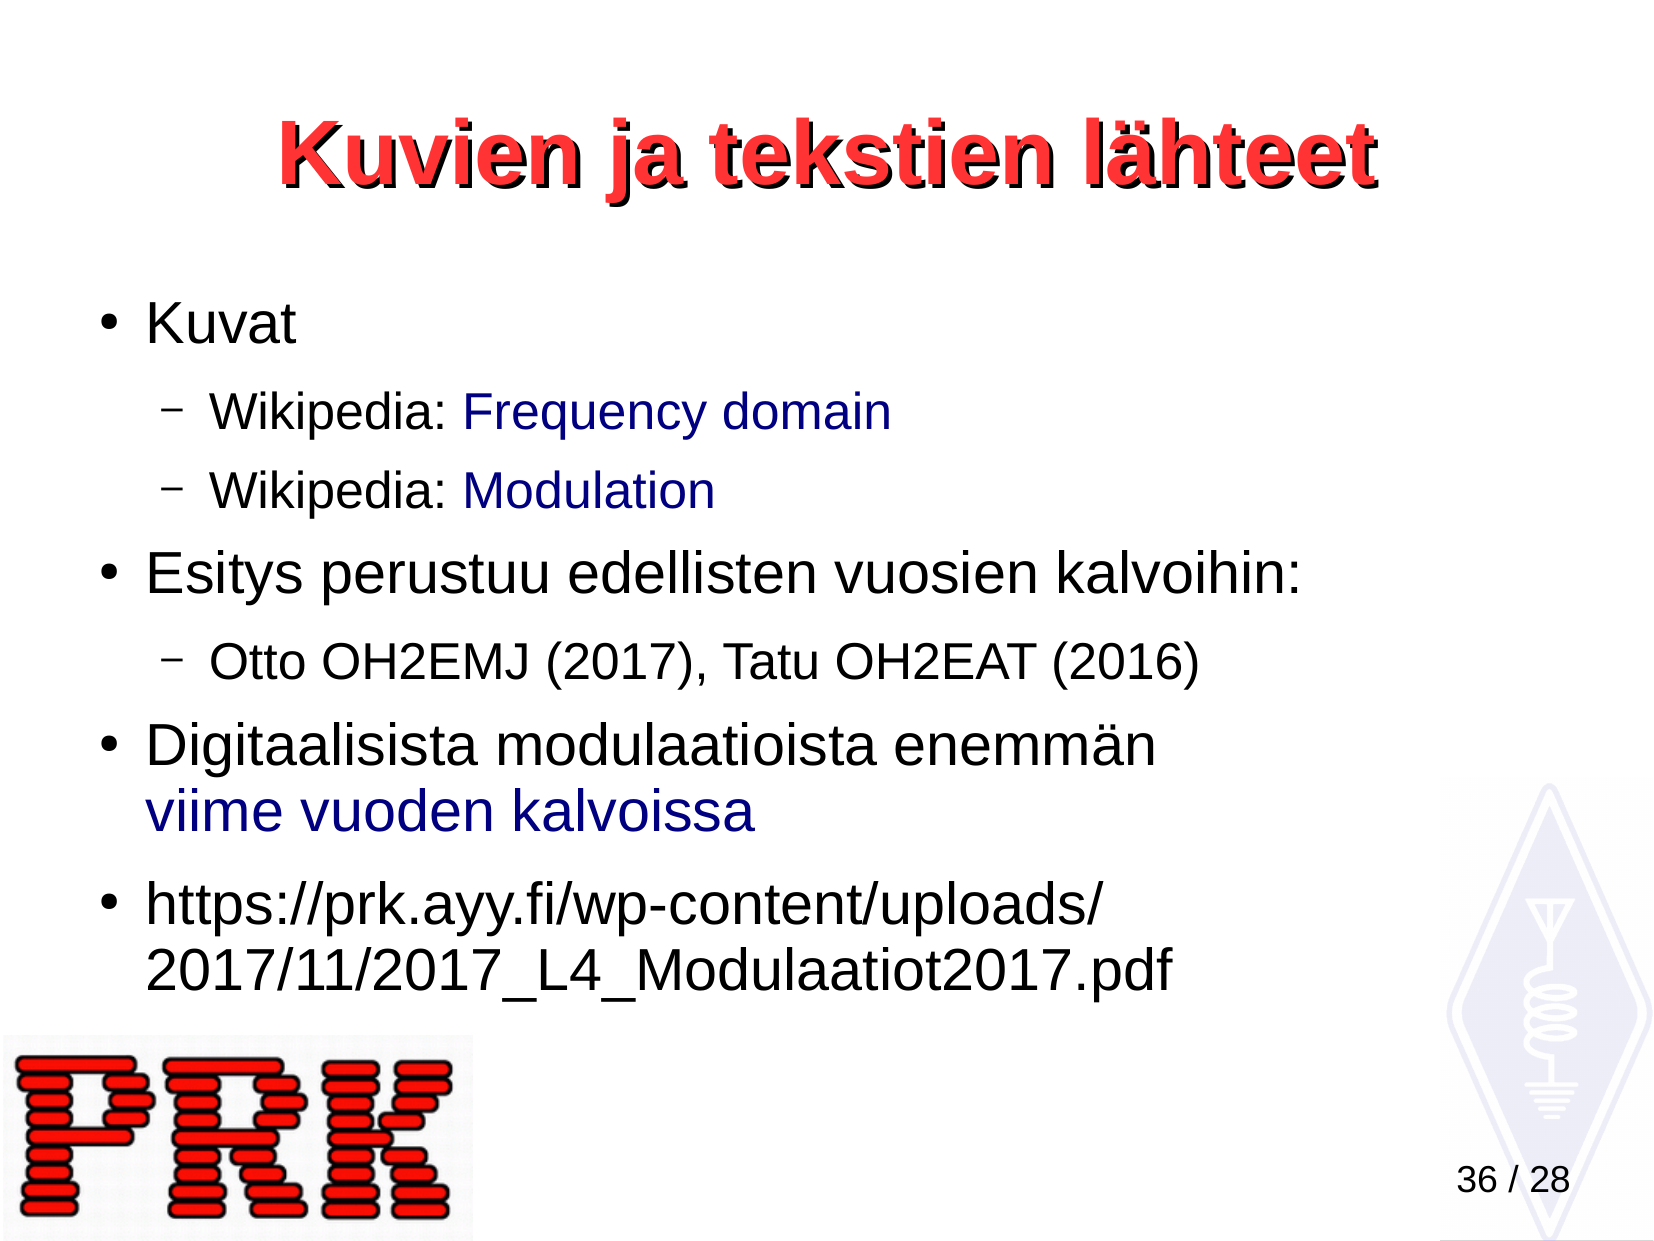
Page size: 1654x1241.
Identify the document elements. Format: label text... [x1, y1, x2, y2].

title Kuvien ja tekstien lähteet [82, 49, 1571, 257]
list Kuvat Wikipedia: Frequency domain Wikipedia: Modulation Esitys perustuu edellisten vuosien kalvoihin: Otto OH2EMJ (2017), Tatu OH2EAT (2016) Digitaalisista modulaatioista enemmän viime vuoden kalvoissa https://prk.ayy.fi/wp-content/uploads/2017/11/2017_L4_Modulaatiot2017.pdf [82, 290, 1571, 1010]
picture [1440, 777, 1654, 1241]
picture [3, 1035, 473, 1241]
